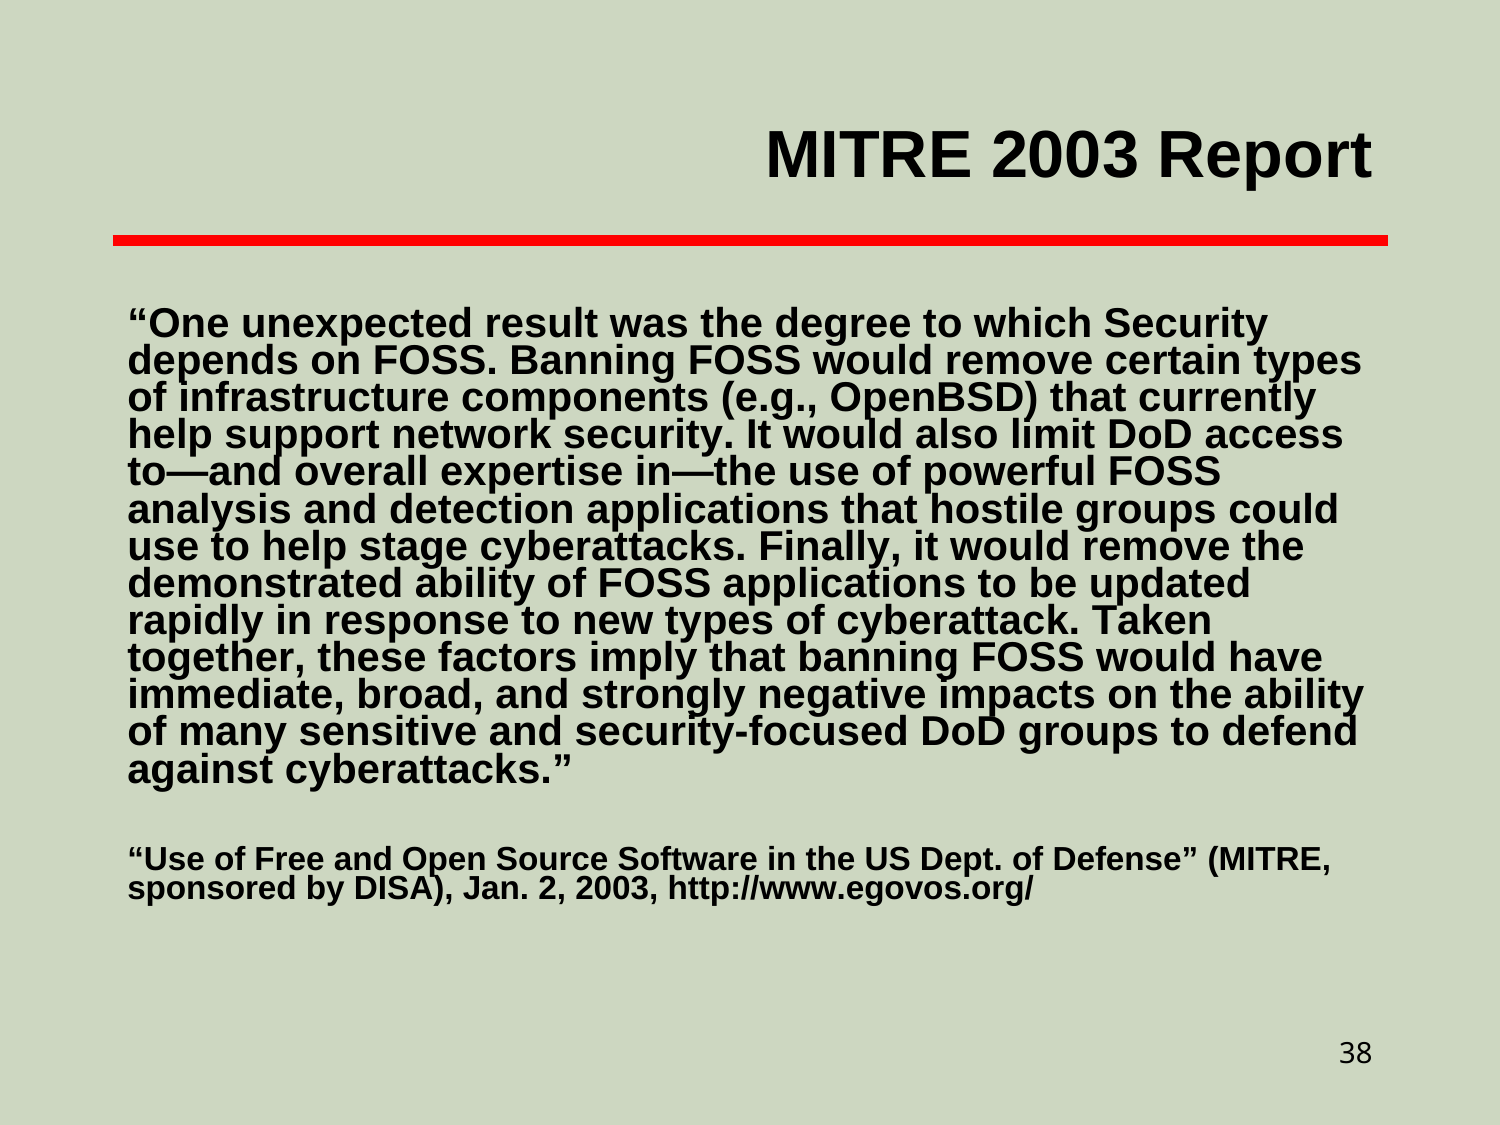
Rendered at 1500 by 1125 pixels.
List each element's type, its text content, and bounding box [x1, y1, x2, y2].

title MITRE 2003 Report [337, 85, 1388, 224]
list “One unexpected result was the degree to which Security depends on FOSS. Banning FOSS would remove certain types of infrastructure components (e.g., OpenBSD) that currently help support network security. It would also limit DoD access to—and overall expertise in—the use of powerful FOSS analysis and detection applications that hostile groups could use to help stage cyberattacks. Finally, it would remove the demonstrated ability of FOSS applications to be updated rapidly in response to new types of cyberattack. Taken together, these factors imply that banning FOSS would have immediate, broad, and strongly negative impacts on the ability of many sensitive and security-focused DoD groups to defend against cyberattacks.” “Use of Free and Open Source Software in the US Dept. of Defense” (MITRE, sponsored by DISA), Jan. 2, 2003, http://www.egovos.org/ [112, 299, 1388, 1000]
